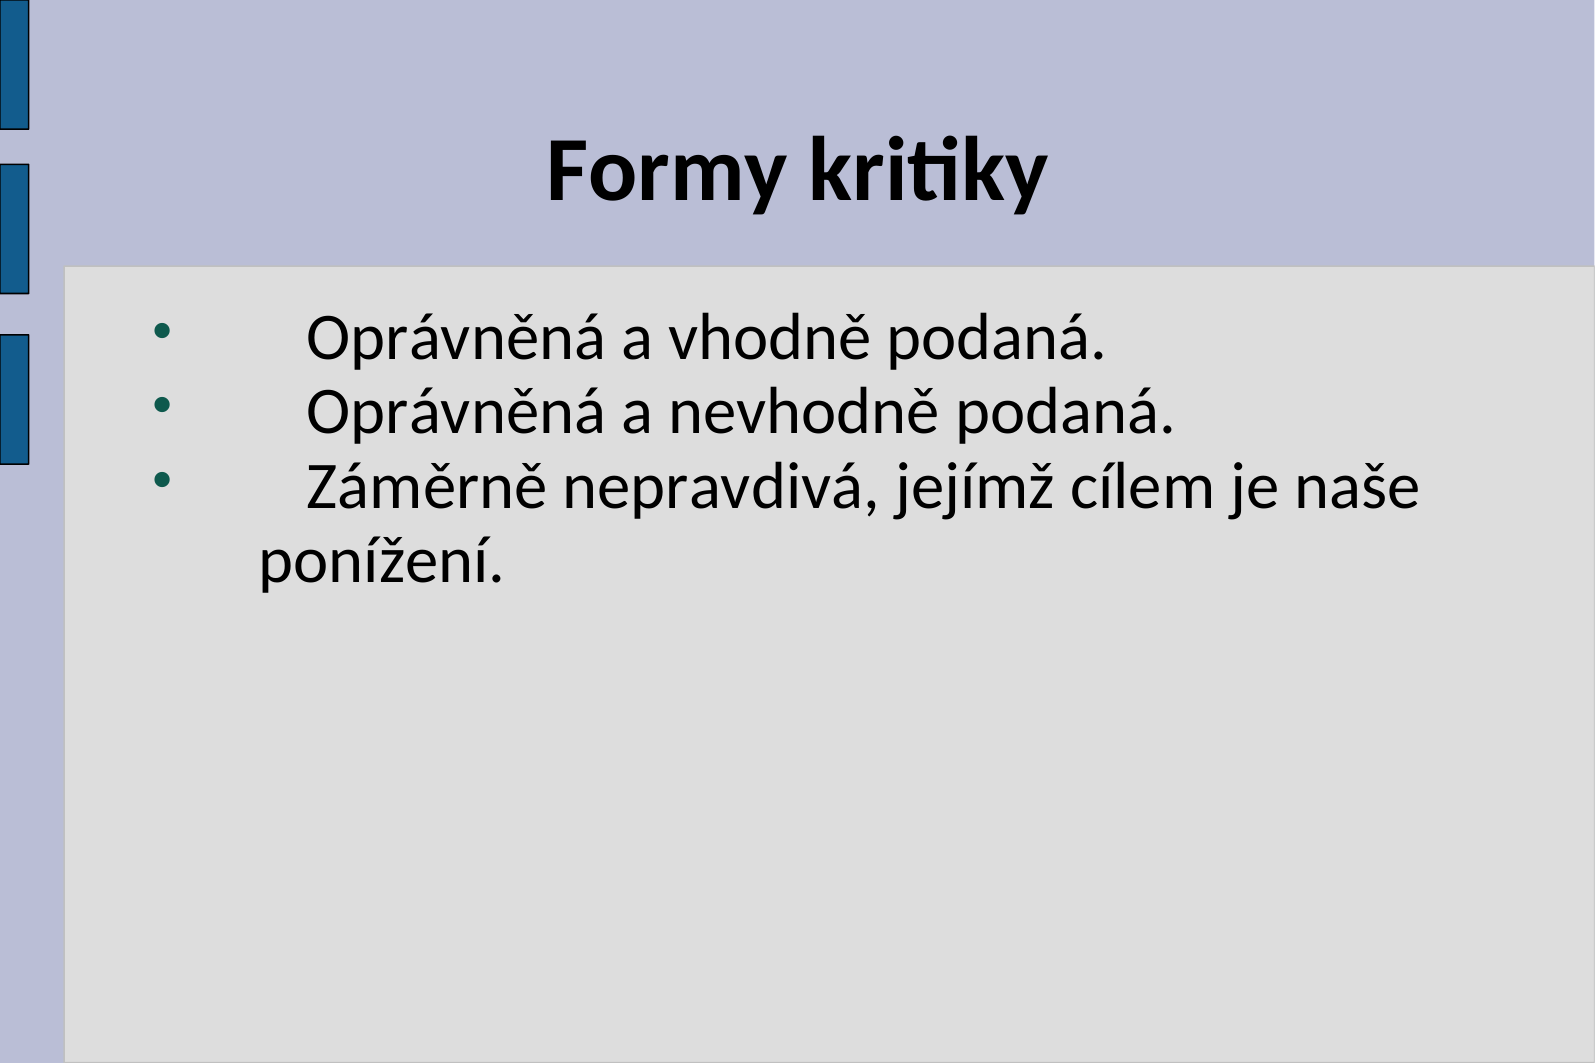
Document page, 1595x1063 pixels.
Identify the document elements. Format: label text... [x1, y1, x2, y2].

list Oprávněná a vhodně podaná. Oprávněná a nevhodně podaná. Záměrně nepravdivá, jejímž cílem je naše ponížení. [117, 295, 1479, 951]
title Formy kritiky [117, 85, 1479, 249]
